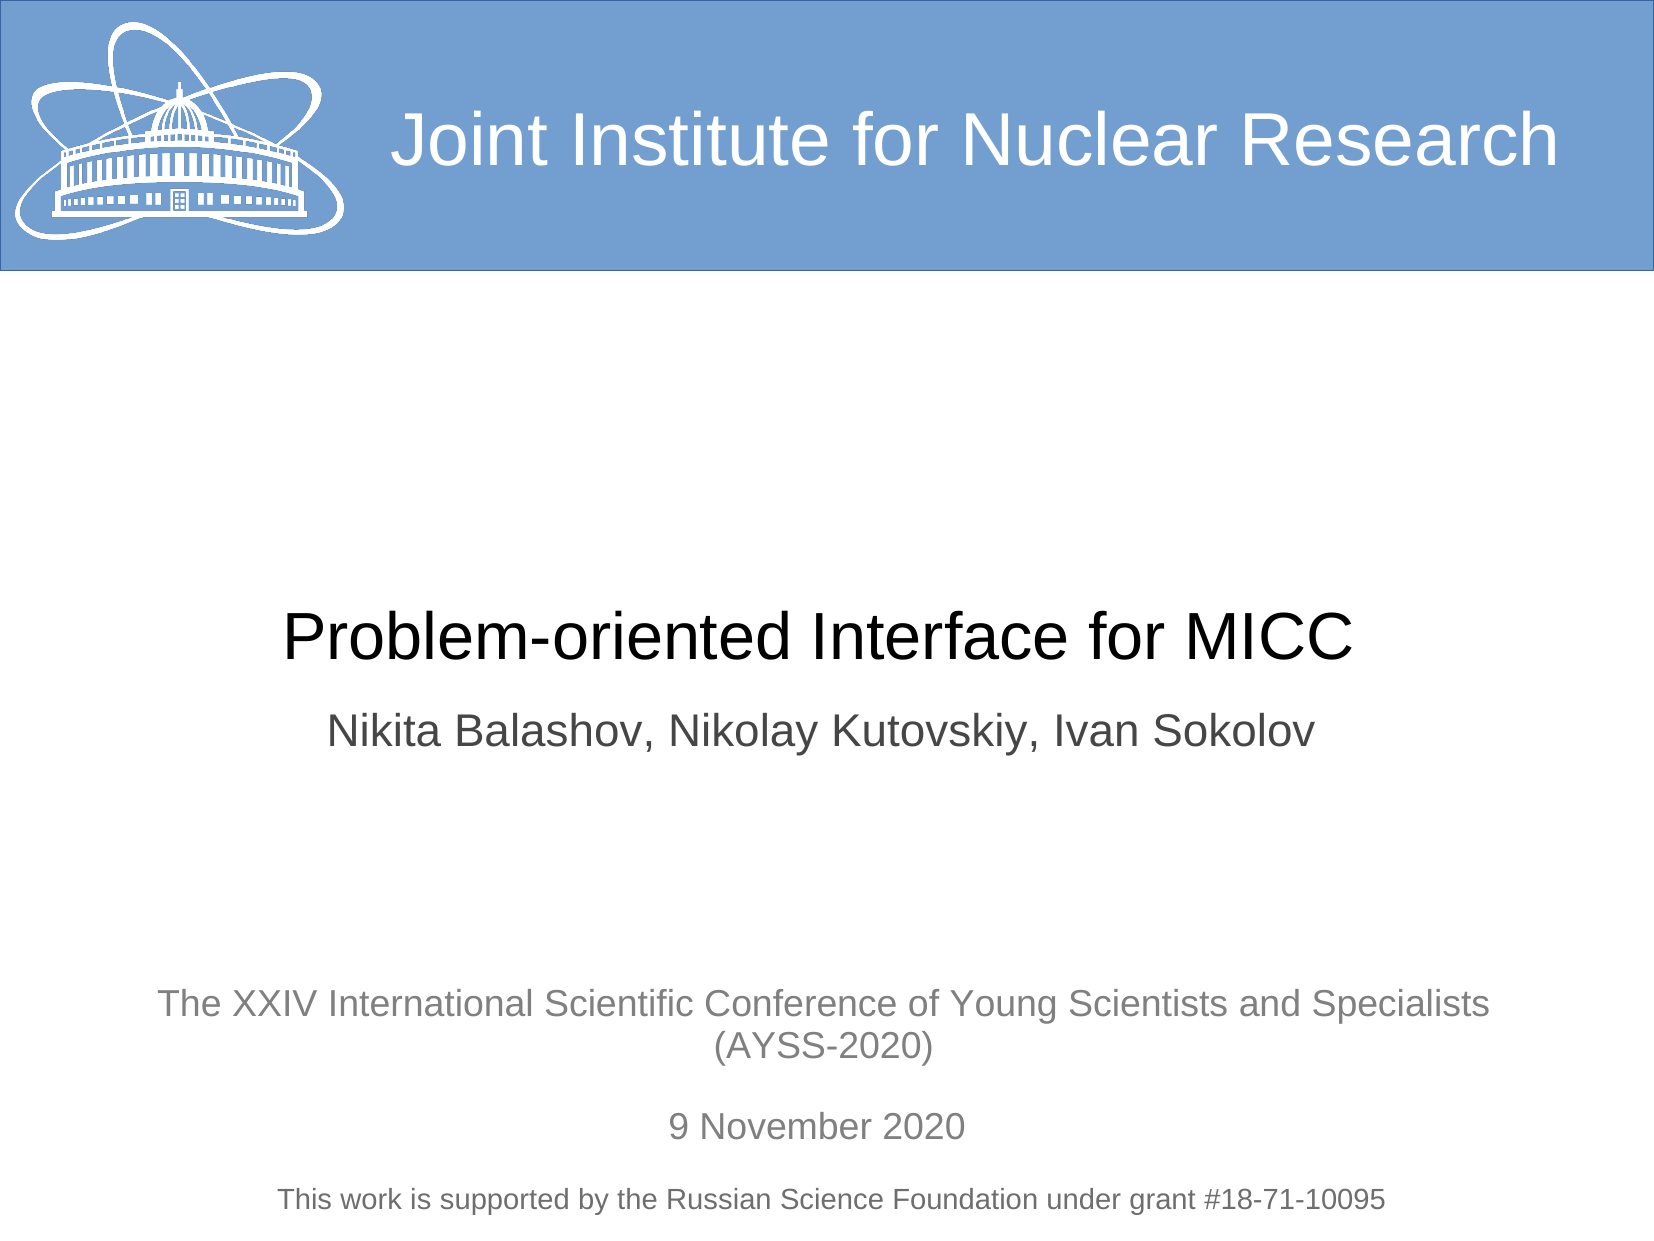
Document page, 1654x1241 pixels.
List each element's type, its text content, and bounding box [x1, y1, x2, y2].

text_box 9 November 2020 [653, 1098, 997, 1176]
text_box This work is supported by the Russian Science Foundation under grant #18-71-10095 [240, 1176, 1426, 1241]
text_box The XXIV International Scientific Conference of Young Scientists and Specialists (AYSS-2020) [81, 975, 1567, 1074]
text_box Joint Institute for Nuclear Research [375, 91, 1636, 280]
text_box [0, 0, 1654, 271]
subtitle Problem-oriented Interface for MICC [74, 271, 1563, 1002]
picture [15, 22, 344, 241]
text_box Nikita Balashov, Nikolay Kutovskiy, Ivan Sokolov [311, 698, 1377, 871]
